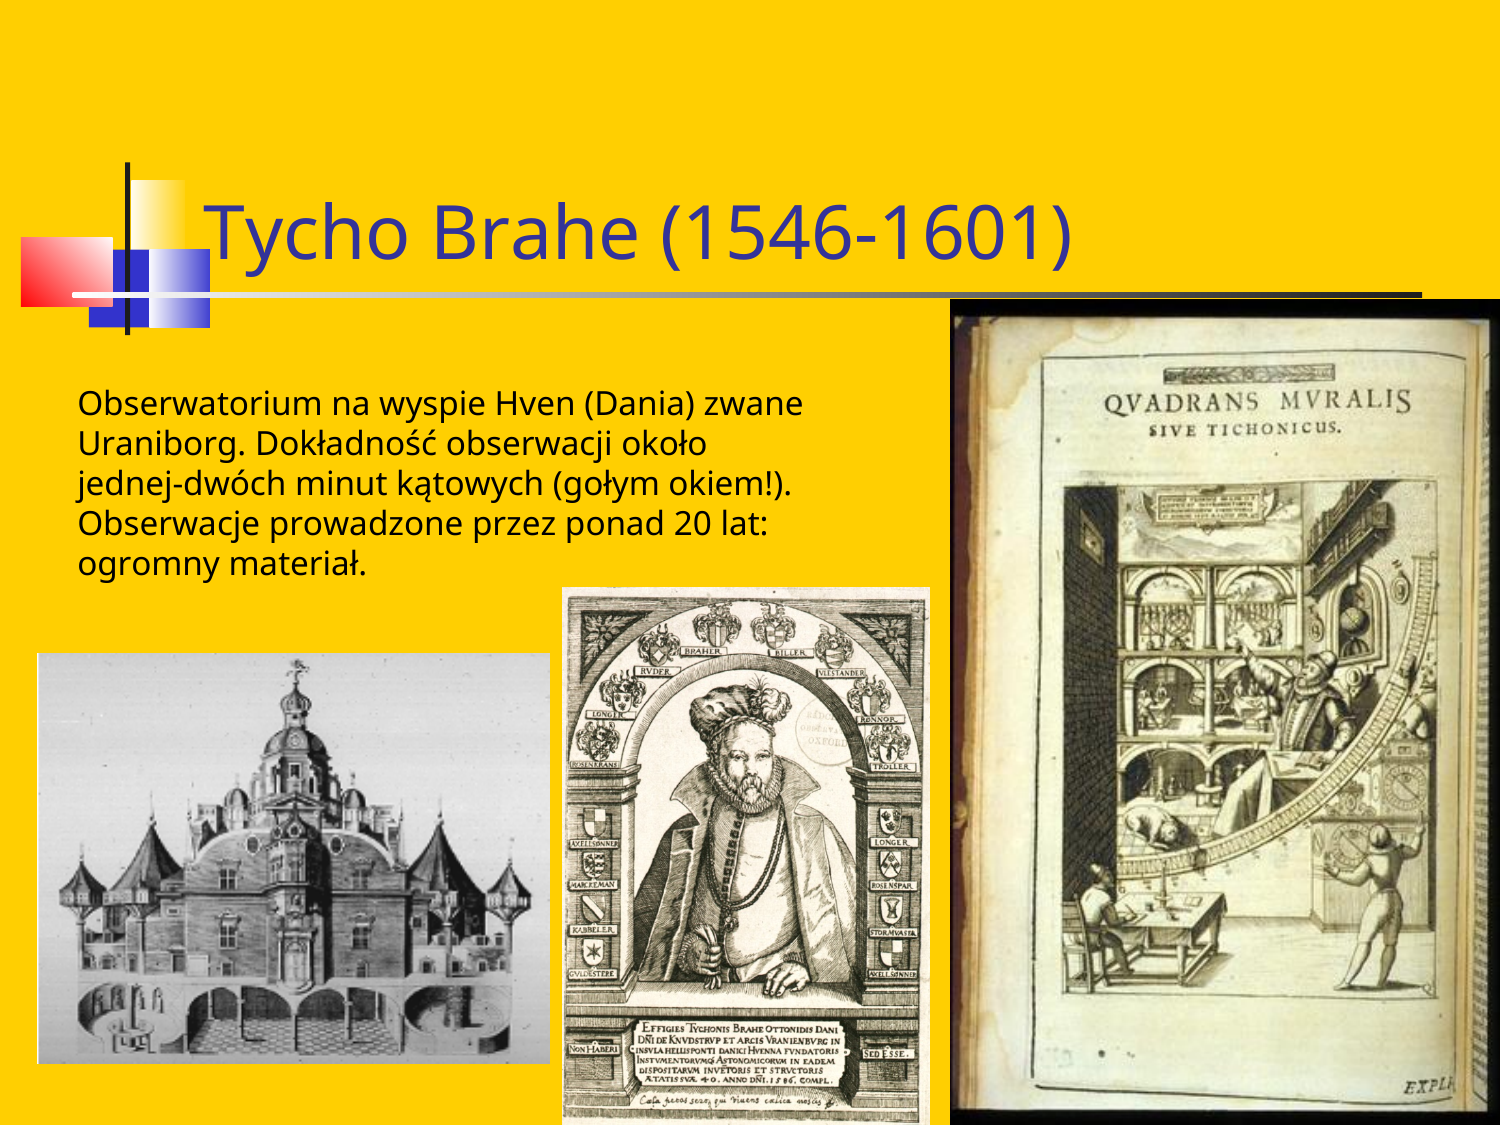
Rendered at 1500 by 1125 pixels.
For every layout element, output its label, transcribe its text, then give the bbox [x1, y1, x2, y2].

picture [950, 299, 1500, 1125]
picture [37, 653, 550, 1065]
title Tycho Brahe (1546-1601) [188, 101, 1468, 289]
text_box Obserwatorium na wyspie Hven (Dania) zwane Uraniborg. Dokładność obserwacji około jednej-dwóch minut kątowych (gołym okiem!). Obserwacje prowadzone przez ponad 20 lat: ogromny materiał. [62, 374, 826, 590]
picture [562, 587, 930, 1125]
